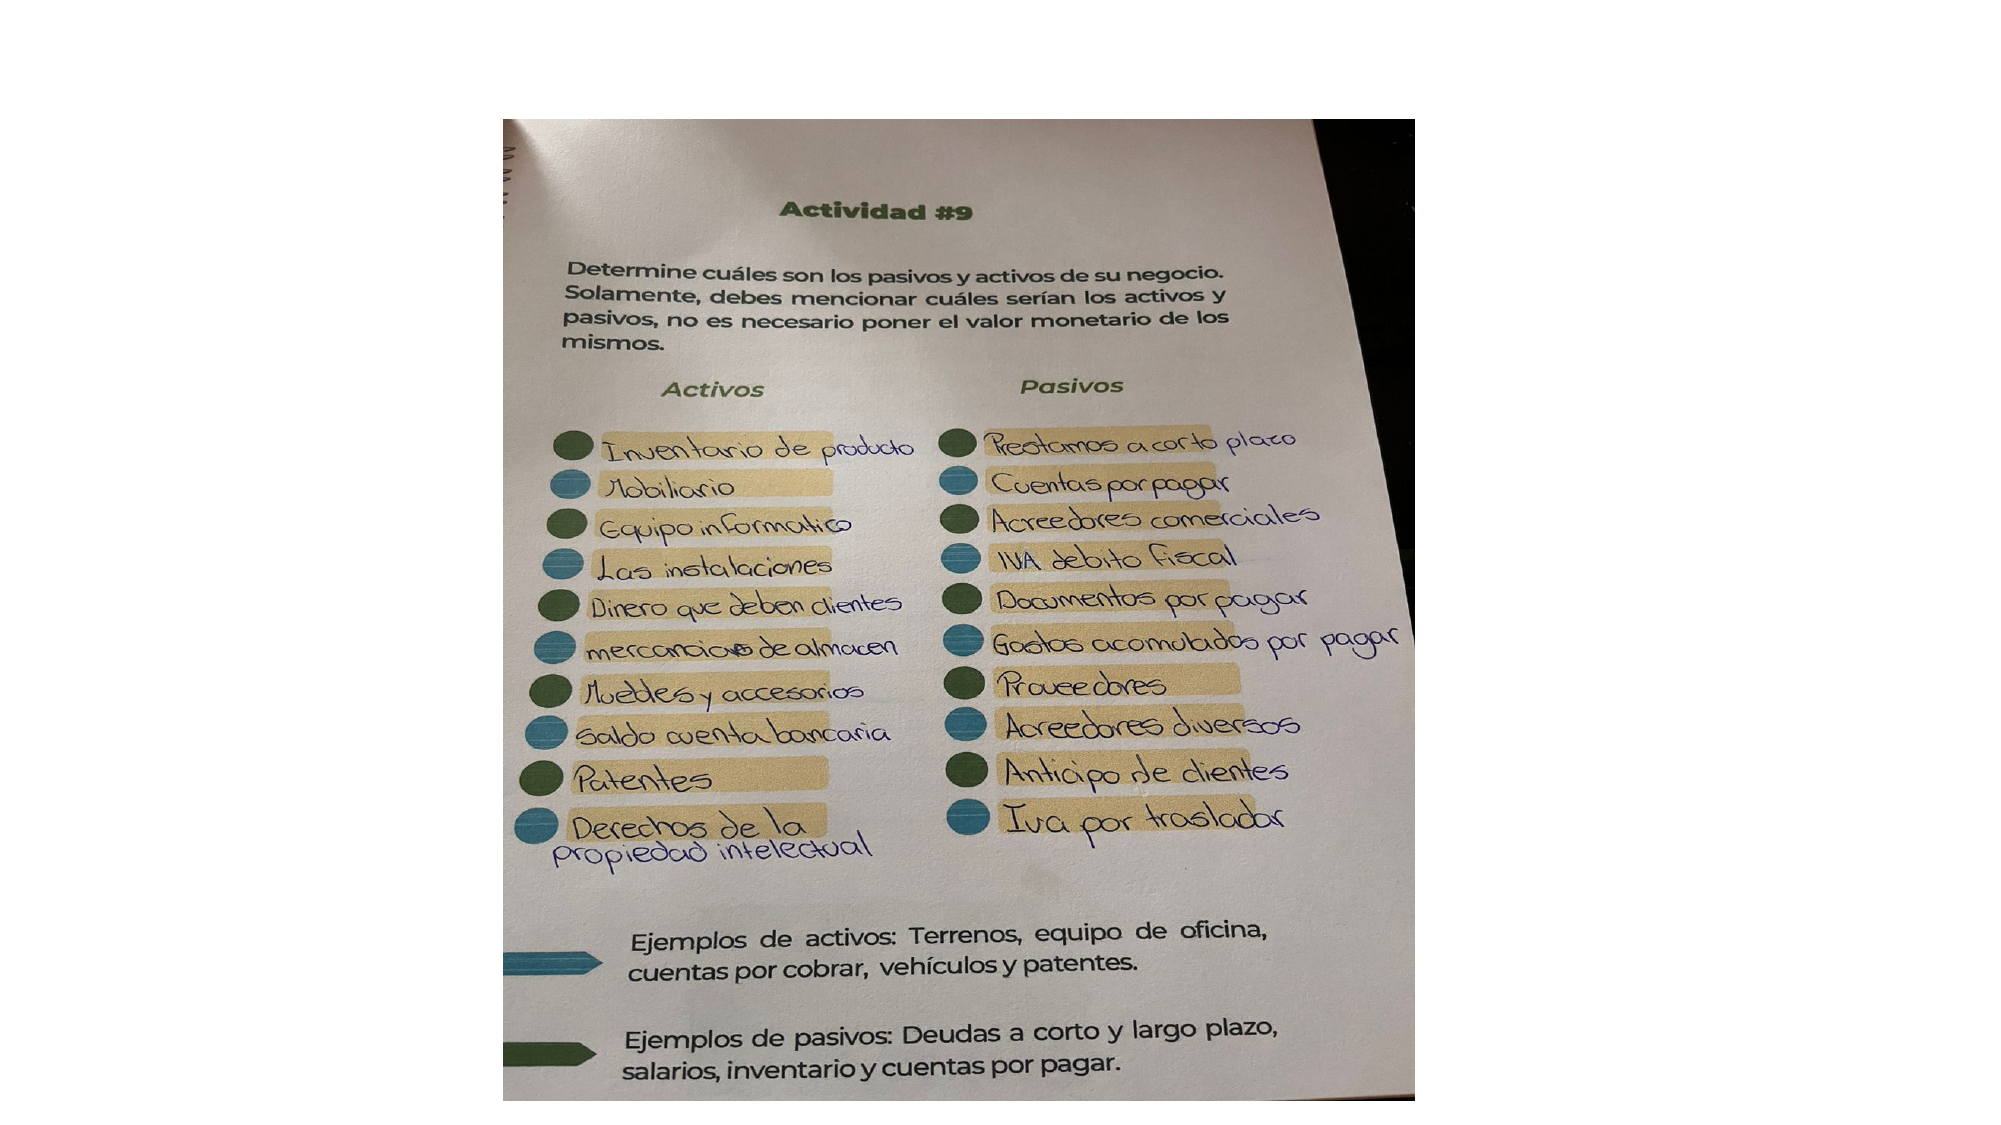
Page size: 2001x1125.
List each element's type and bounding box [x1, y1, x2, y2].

picture [503, 119, 1415, 1101]
